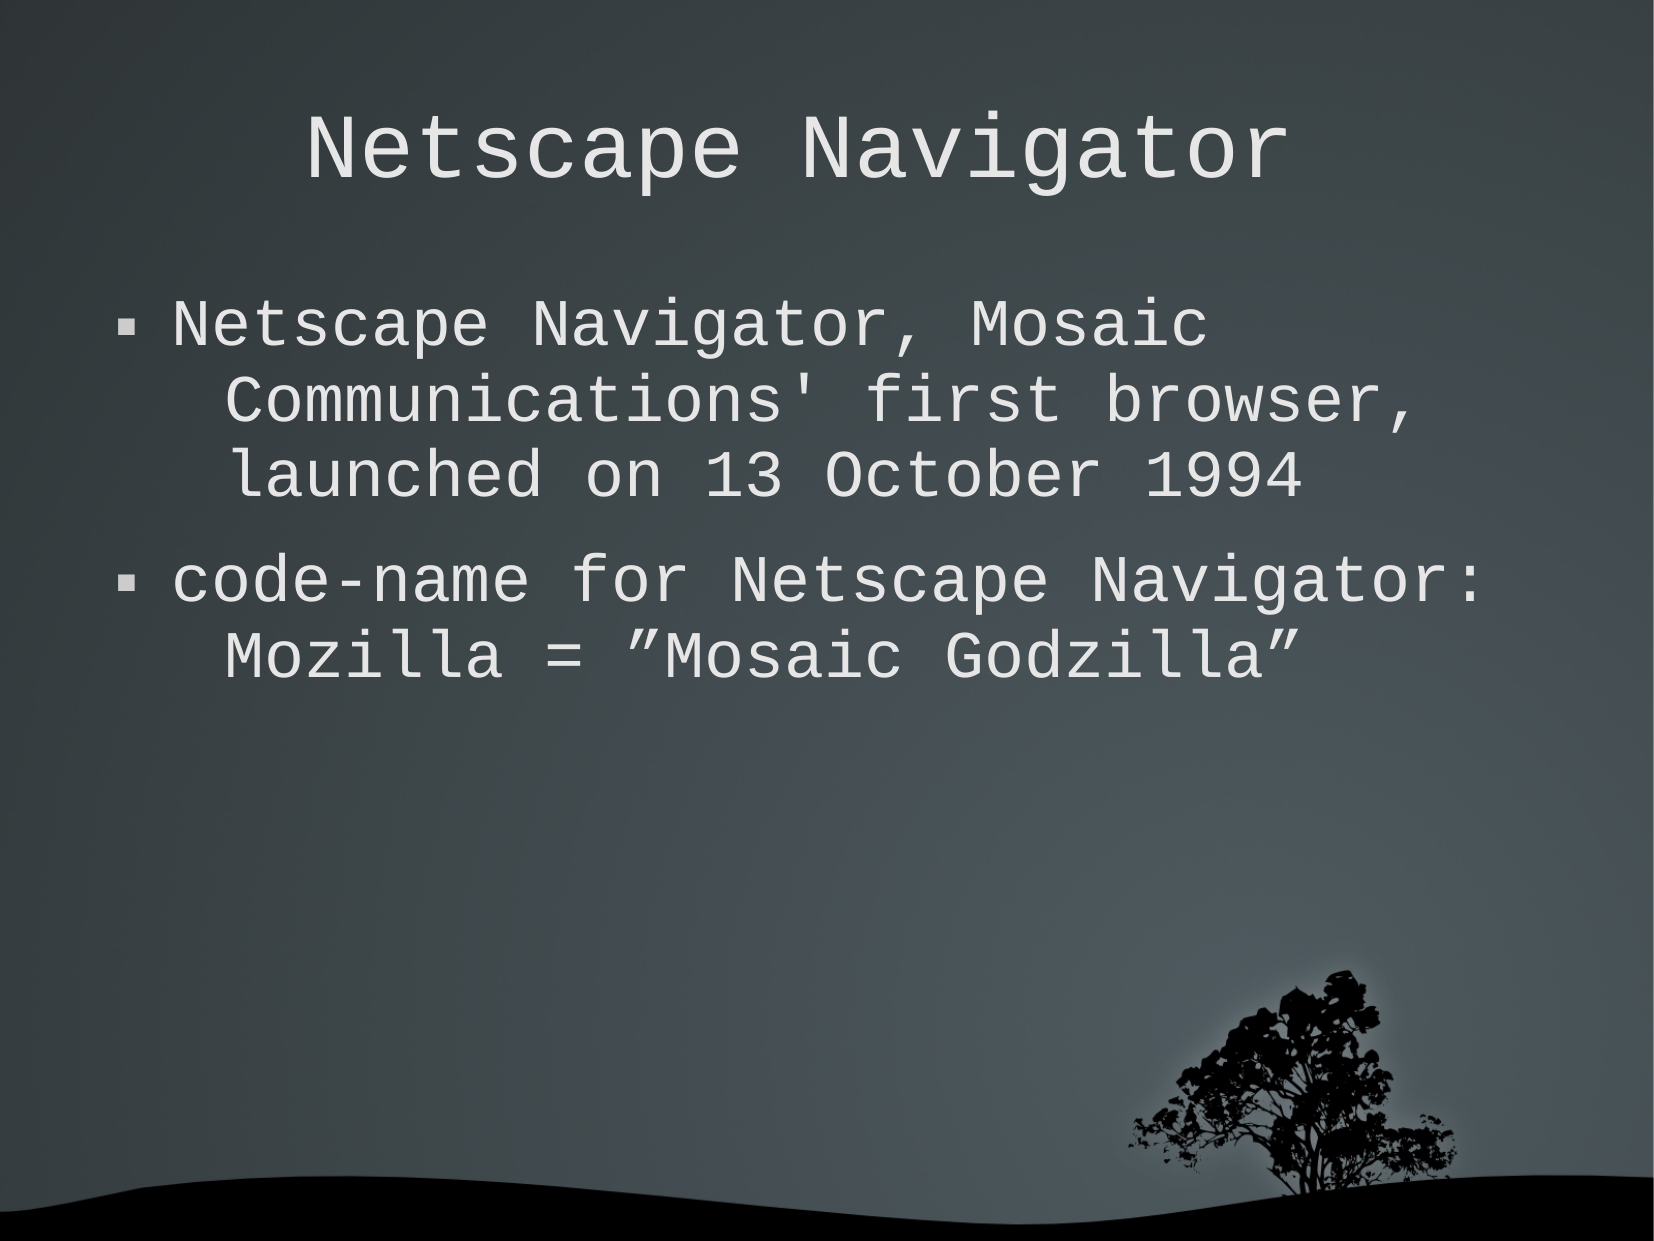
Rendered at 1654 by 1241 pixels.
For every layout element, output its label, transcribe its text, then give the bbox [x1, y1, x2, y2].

list Netscape Navigator, Mosaic Communications' first browser, launched on 13 October 1994 code-name for Netscape Navigator: Mozilla = ”Mosaic Godzilla” [82, 290, 1571, 1094]
title Netscape Navigator [82, 56, 1571, 250]
picture [0, 0, 1654, 1241]
